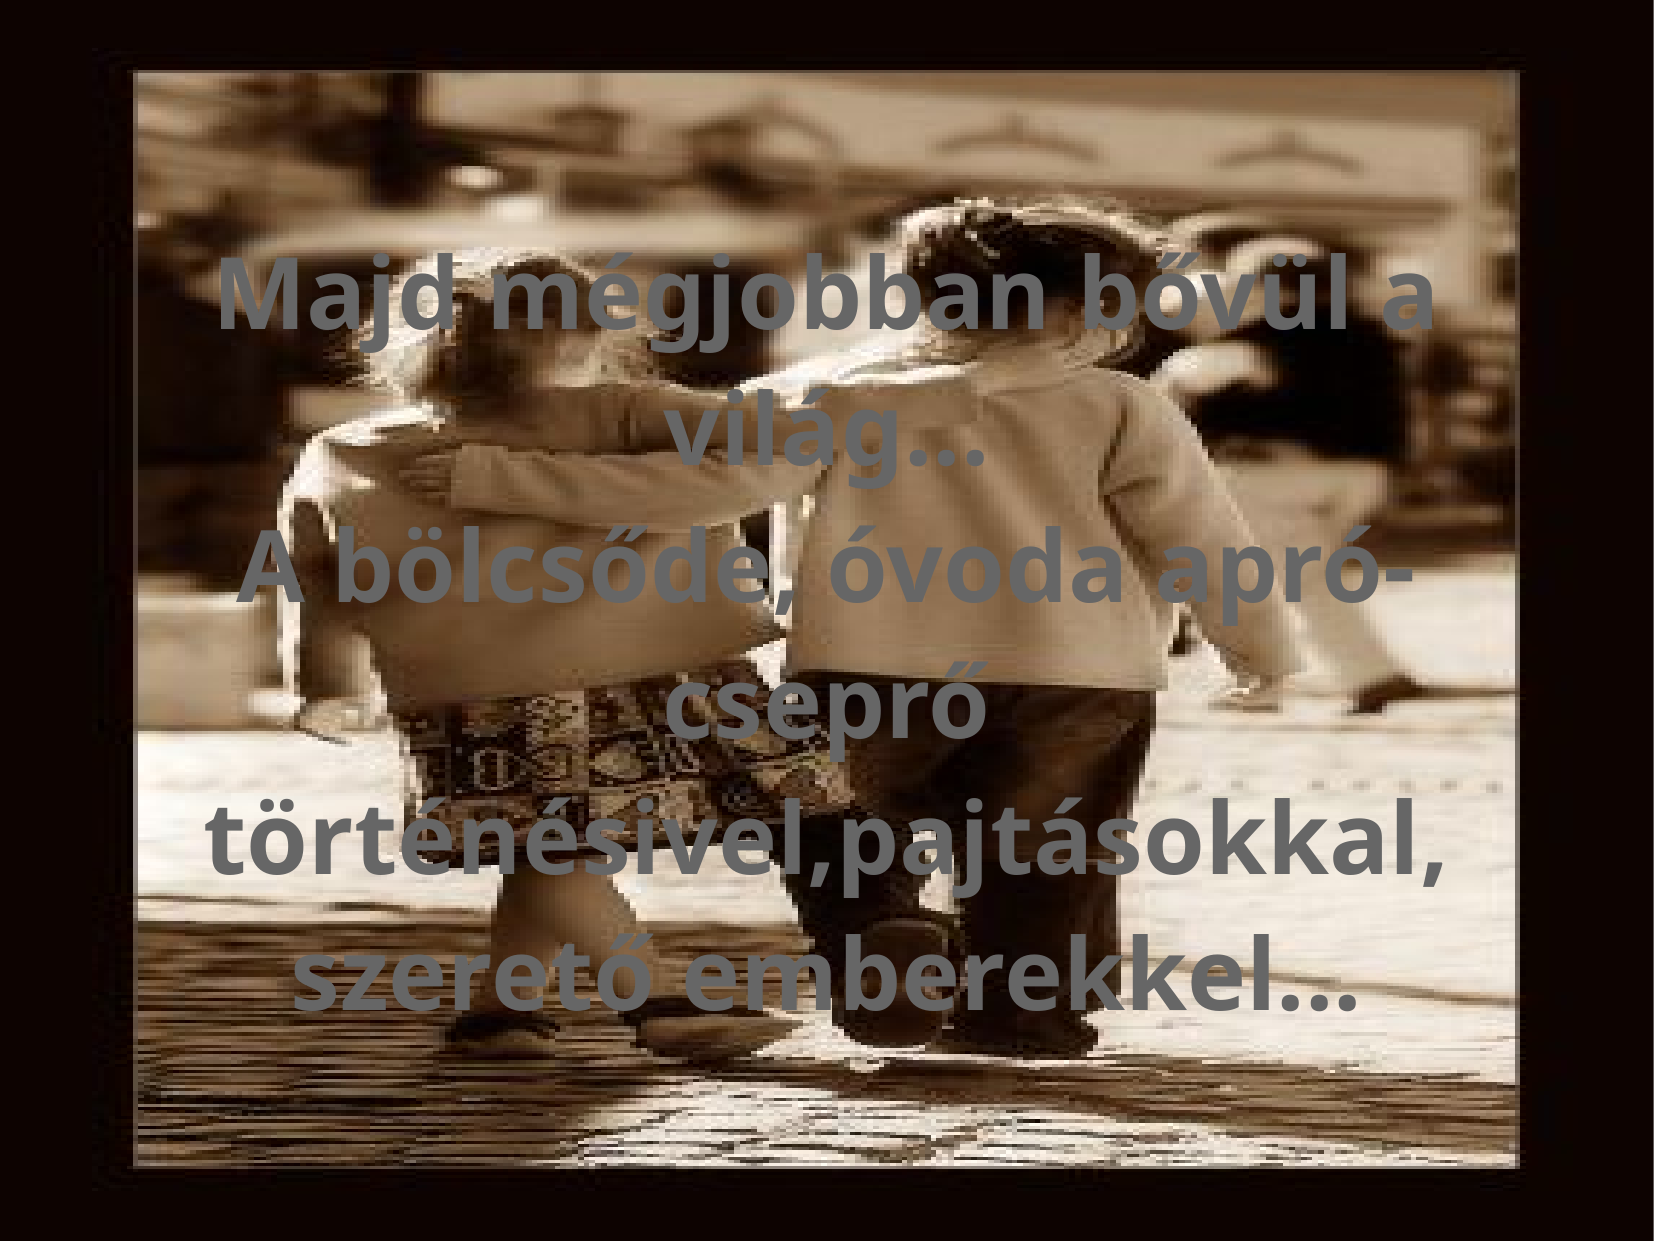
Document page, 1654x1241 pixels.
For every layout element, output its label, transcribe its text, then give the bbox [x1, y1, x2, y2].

subtitle Majd mégjobban bővül a világ... A bölcsőde, óvoda apró-cseprő történésivel,pajtásokkal, szerető emberekkel... [82, 211, 1571, 1188]
picture [0, 0, 1654, 1241]
